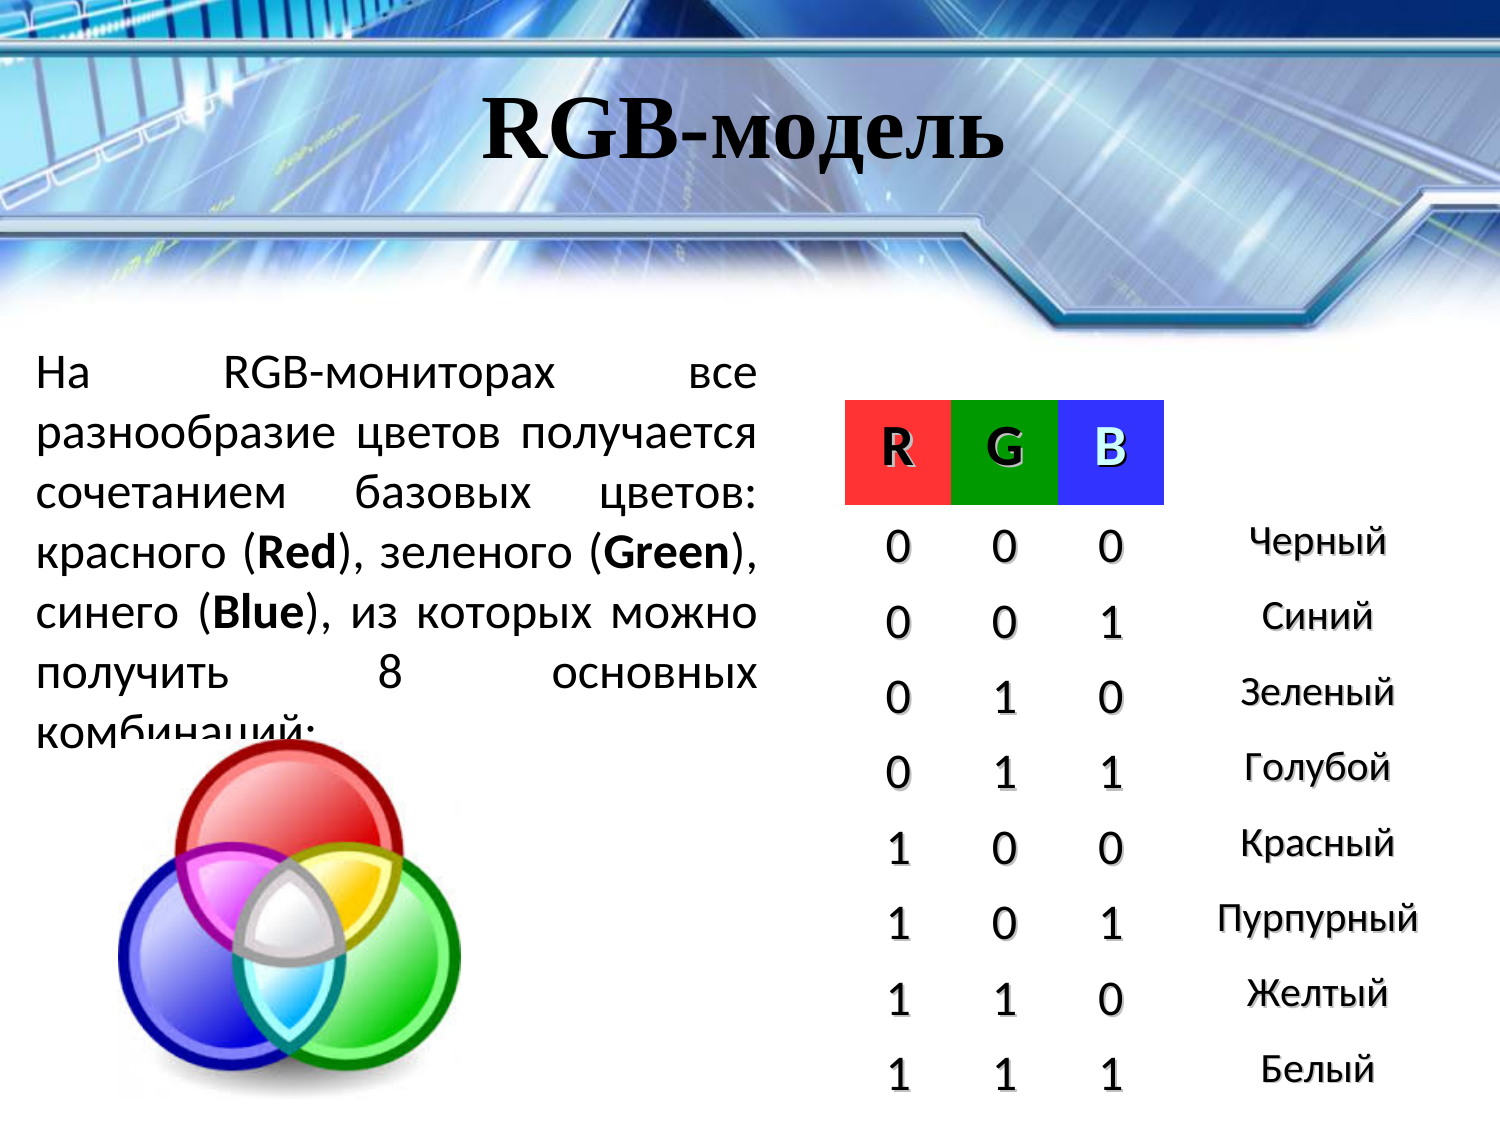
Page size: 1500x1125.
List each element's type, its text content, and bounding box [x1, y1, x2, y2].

table_cell 1 [845, 882, 951, 957]
table_cell 1 [1058, 731, 1164, 807]
table_cell 0 [1058, 505, 1164, 580]
table_cell 1 [1058, 580, 1164, 656]
table_cell Белый [1164, 1033, 1472, 1108]
table_header B [1058, 400, 1164, 505]
table_header R [845, 400, 951, 505]
table_cell 0 [1058, 807, 1164, 882]
table_cell Зеленый [1164, 656, 1472, 731]
table_cell Пурпурный [1164, 882, 1472, 957]
table_cell Желтый [1164, 957, 1472, 1033]
table_header [1164, 400, 1472, 505]
picture [0, 0, 1500, 1125]
table_cell 0 [951, 807, 1058, 882]
table_cell 1 [1058, 1033, 1164, 1108]
table_cell 0 [1058, 957, 1164, 1033]
list На RGB-мониторах все разнообразие цветов получается сочетанием базовых цветов: красного (Red), зеленого (Green), синего (Blue), из которых можно получить 8 основных комбинаций: [0, 330, 792, 886]
table_cell 0 [951, 580, 1058, 656]
table_cell 1 [845, 1033, 951, 1108]
table_cell Красный [1164, 807, 1472, 882]
table_cell Голубой [1164, 731, 1472, 807]
table_cell 0 [951, 882, 1058, 957]
table_cell 1 [845, 957, 951, 1033]
table_cell 0 [845, 731, 951, 807]
table_cell 1 [1058, 882, 1164, 957]
table_cell 1 [845, 807, 951, 882]
table_cell 0 [951, 505, 1058, 580]
table_cell Черный [1164, 505, 1472, 580]
table_cell 0 [845, 656, 951, 731]
table_cell 0 [845, 580, 951, 656]
table_cell Синий [1164, 580, 1472, 656]
title RGB-модель [106, 25, 1382, 239]
table_cell 1 [951, 731, 1058, 807]
table_cell 1 [951, 1033, 1058, 1108]
table_cell 0 [1058, 656, 1164, 731]
table_header G [951, 400, 1058, 505]
table_cell 0 [845, 505, 951, 580]
table_cell 1 [951, 656, 1058, 731]
table_cell 1 [951, 957, 1058, 1033]
